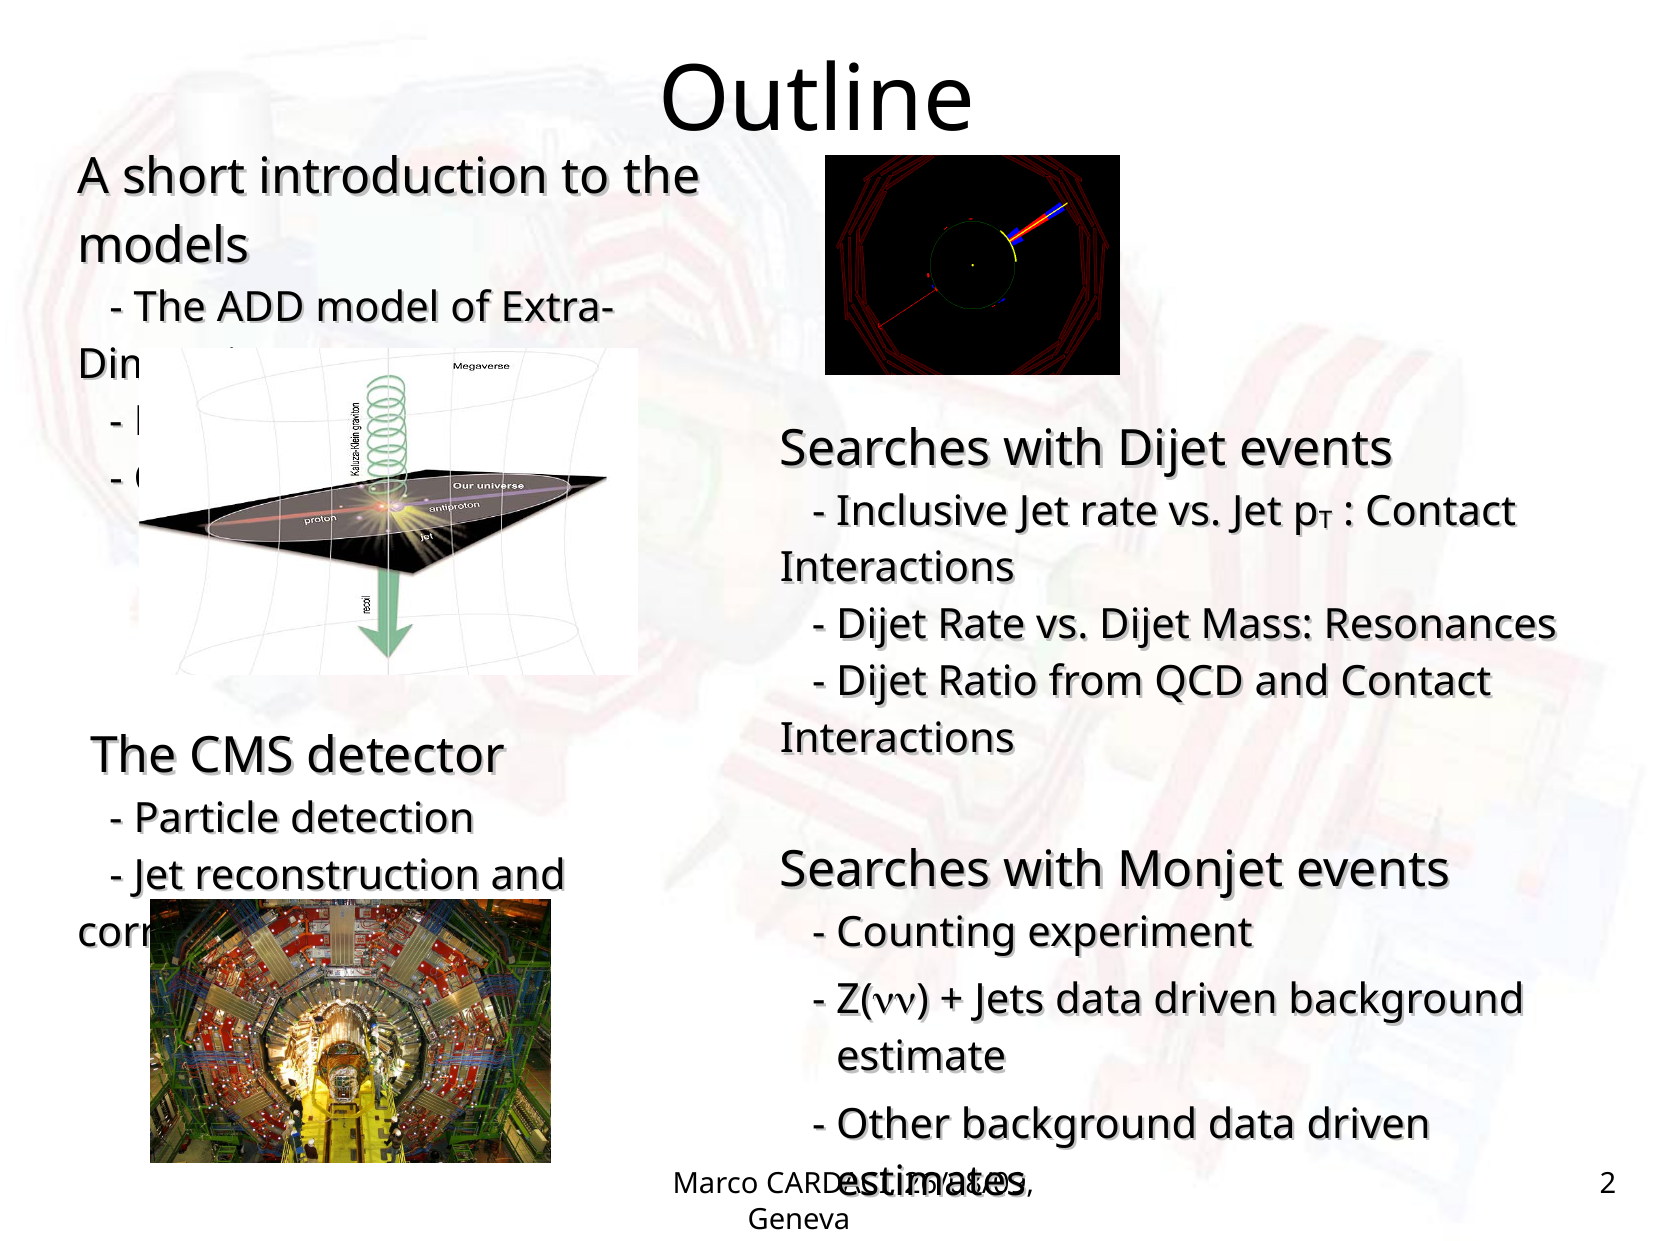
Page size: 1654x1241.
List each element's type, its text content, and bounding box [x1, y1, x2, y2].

text_box Marco CARDACI, 26/08/09, Geneva [657, 1157, 1078, 1213]
title Outline [182, 27, 1451, 166]
text_box Searches with Dijet events - Inclusive Jet rate vs. Jet pT : Contact Interactions - Dijet Rate vs. Dijet Mass: Resonances - Dijet Ratio from QCD and Contact Interactions Searches with Monjet events - Counting experiment - Z() + Jets data driven background estimate - Other background data driven estimates Conclusions - Discovery potential and exclusion limits [779, 411, 1611, 1109]
picture [5, 5, 1651, 1241]
text_box A short introduction to the models - The ADD model of Extra-Dimensions - Dijet Resonances - Contact Interactions [77, 140, 753, 345]
text_box The CMS detector - Particle detection - Jet reconstruction and correction [77, 719, 753, 893]
text_box 2 [1584, 1157, 1650, 1213]
